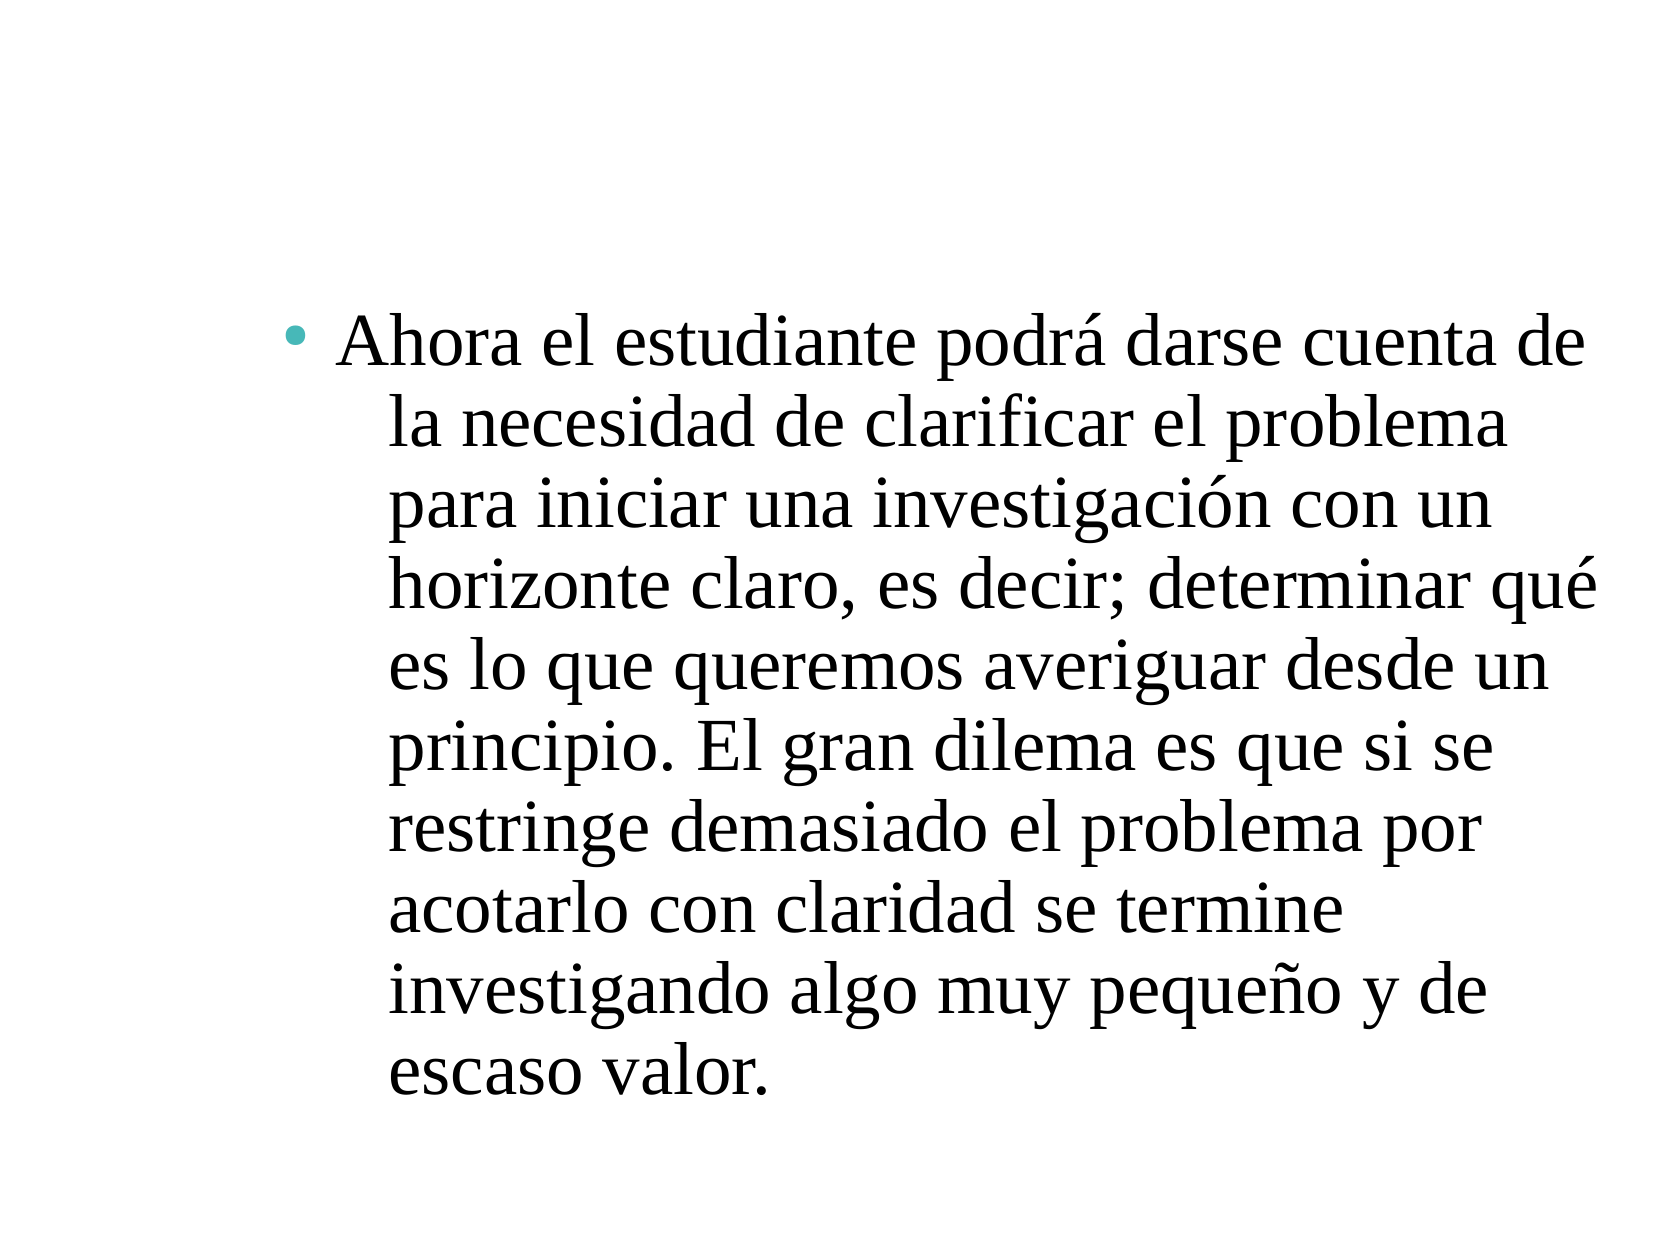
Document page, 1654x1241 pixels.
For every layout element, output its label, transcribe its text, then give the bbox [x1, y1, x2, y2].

list Ahora el estudiante podrá darse cuenta de la necesidad de clarificar el problema para iniciar una investigación con un horizonte claro, es decir; determinar qué es lo que queremos averiguar desde un principio. El gran dilema es que si se restringe demasiado el problema por acotarlo con claridad se termine investigando algo muy pequeño y de escaso valor. [230, 173, 1654, 1147]
